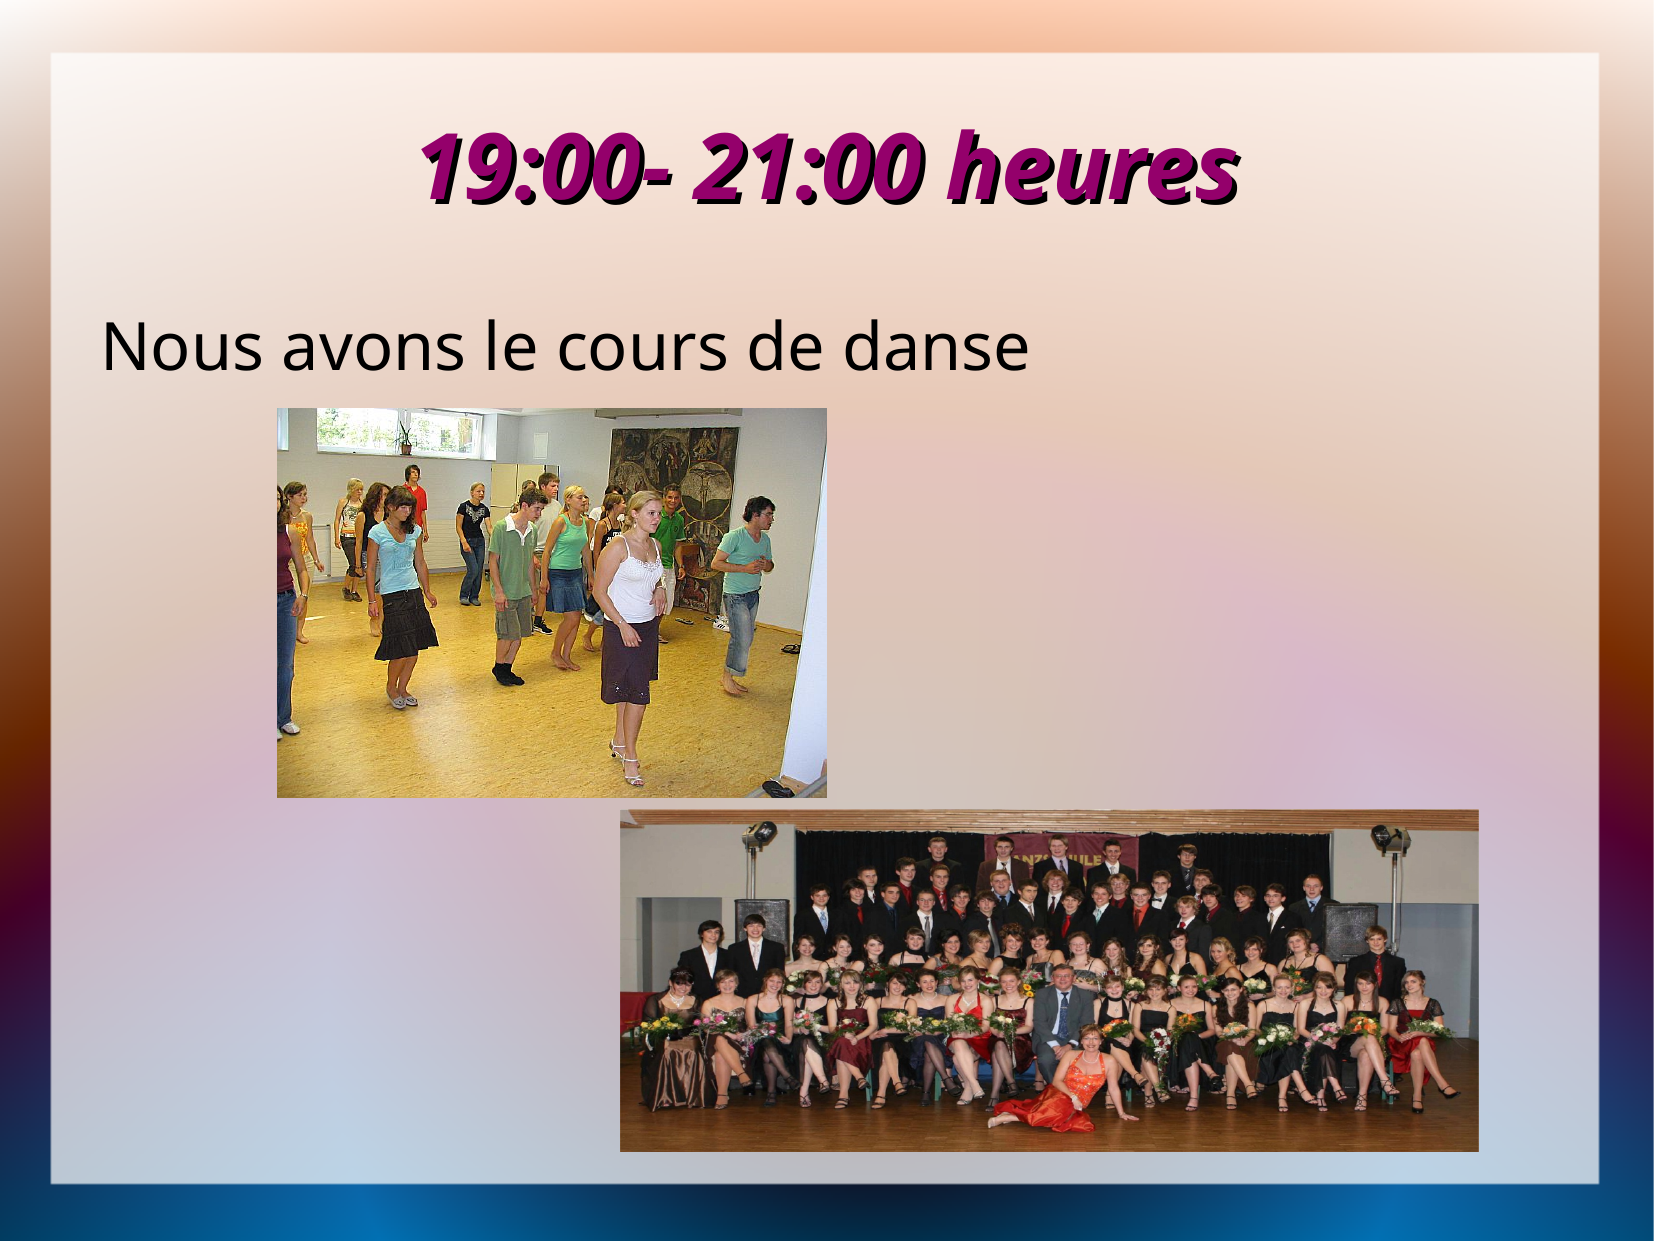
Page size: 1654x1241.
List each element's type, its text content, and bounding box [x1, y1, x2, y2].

picture [0, 0, 1654, 1241]
list Nous avons le cours de danse [82, 290, 1571, 1034]
title 19:00- 21:00 heures [82, 55, 1571, 263]
